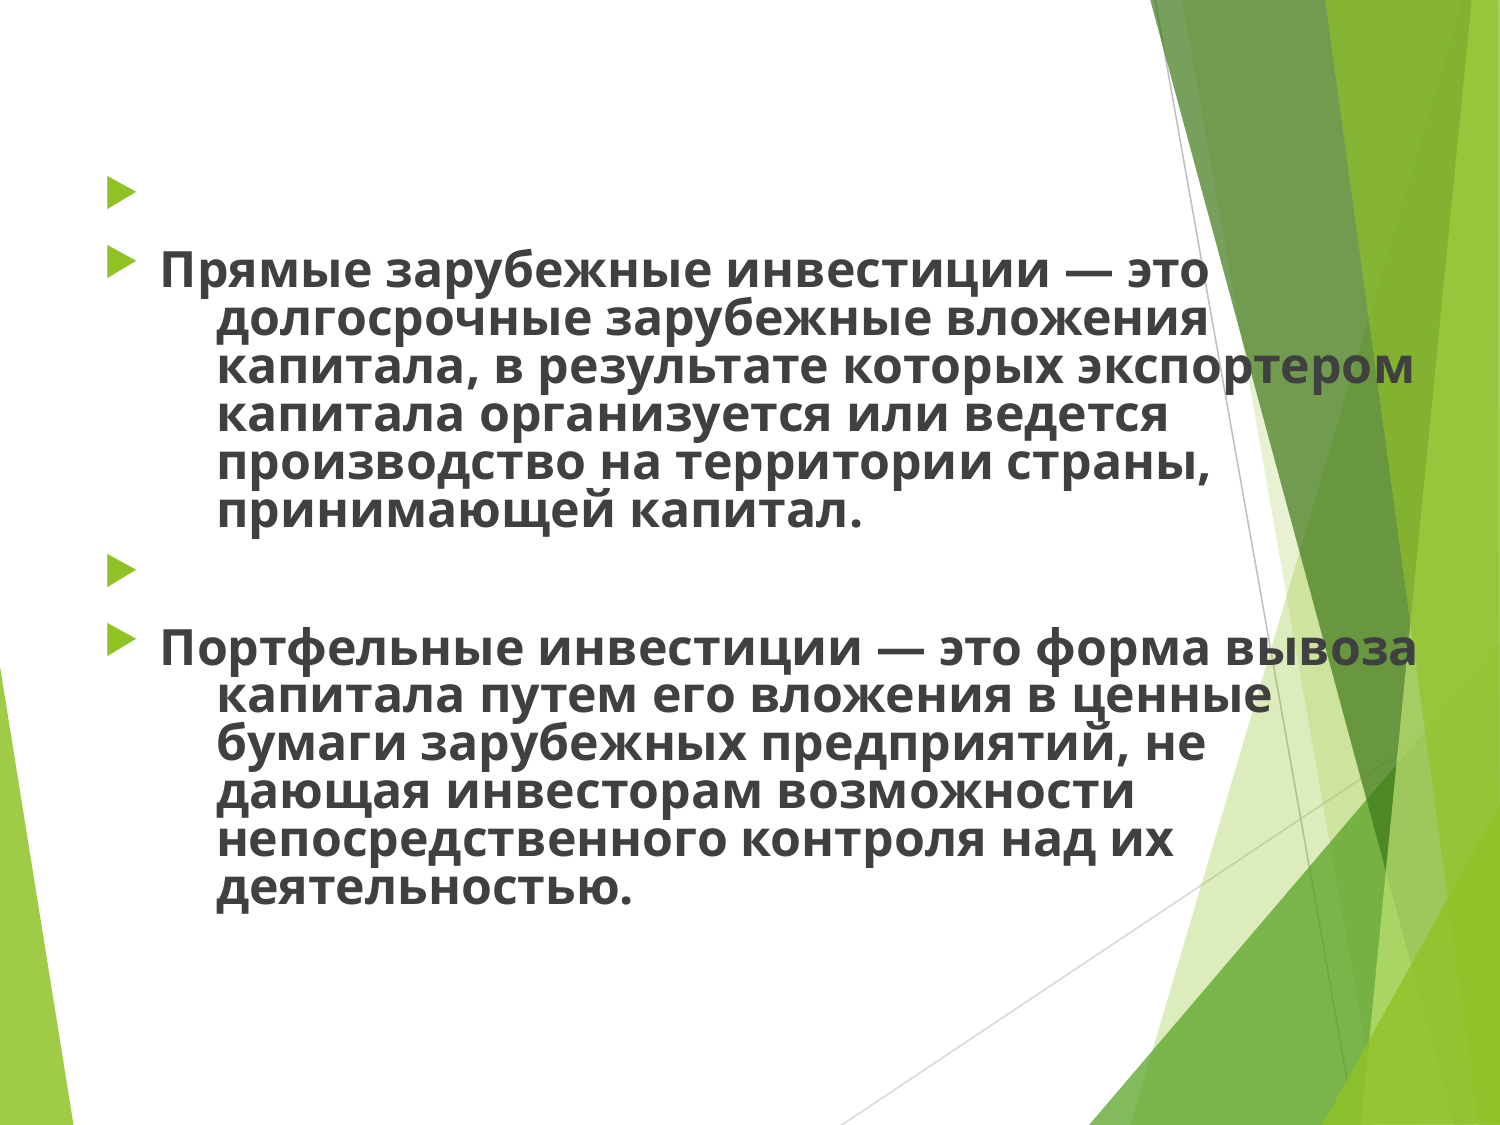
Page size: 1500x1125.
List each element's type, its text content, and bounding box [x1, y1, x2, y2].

list Прямые зарубежные инвестиции — это долгосрочные зарубежные вложения капитала, в результате которых экспортером капитала организуется или ведется производство на территории страны, принимающей капитал. Портфельные инвестиции — это форма вывоза капитала путем его вложения в ценные бумаги зарубежных предприятий, не дающая инвесторам возможности непосредственного контроля над их деятельностью. [88, 160, 1439, 965]
